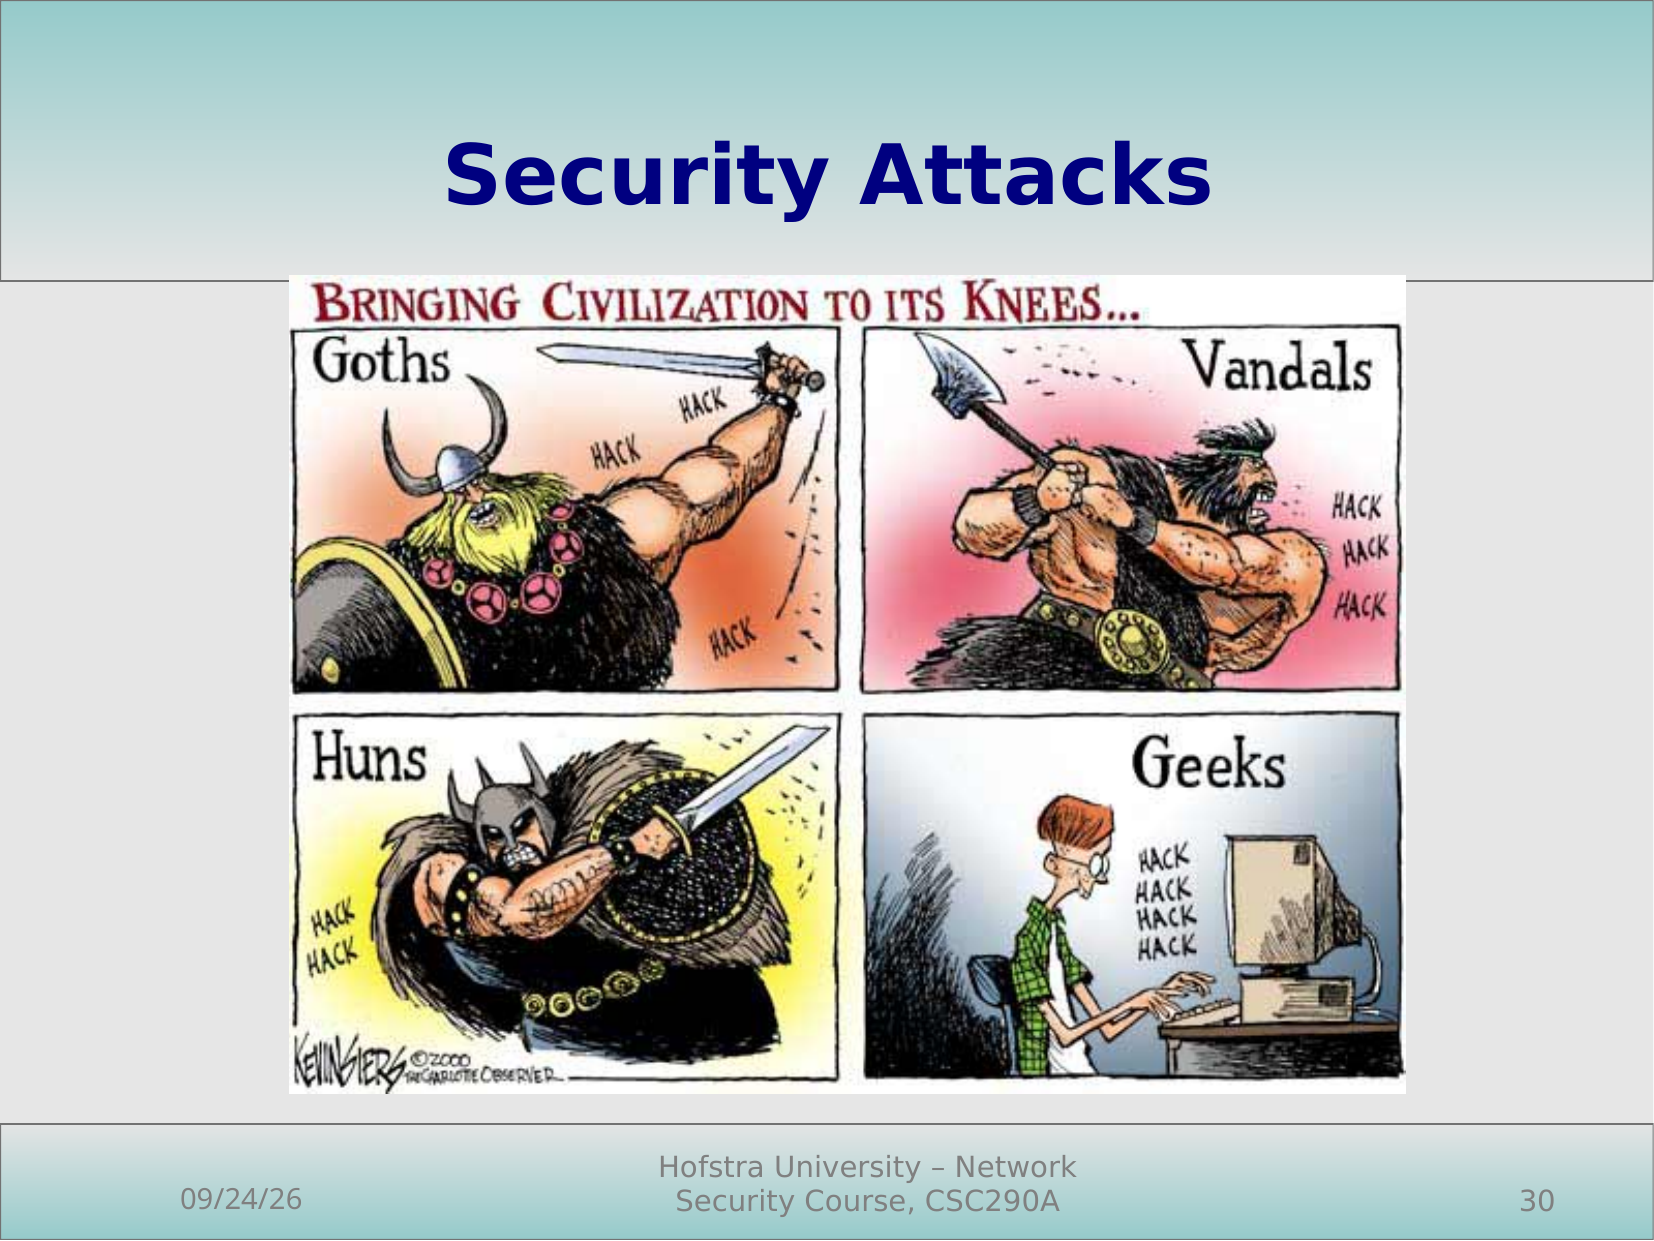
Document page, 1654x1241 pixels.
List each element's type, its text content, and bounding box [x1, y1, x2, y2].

picture [289, 275, 1406, 1094]
title Security Attacks [123, 87, 1534, 233]
